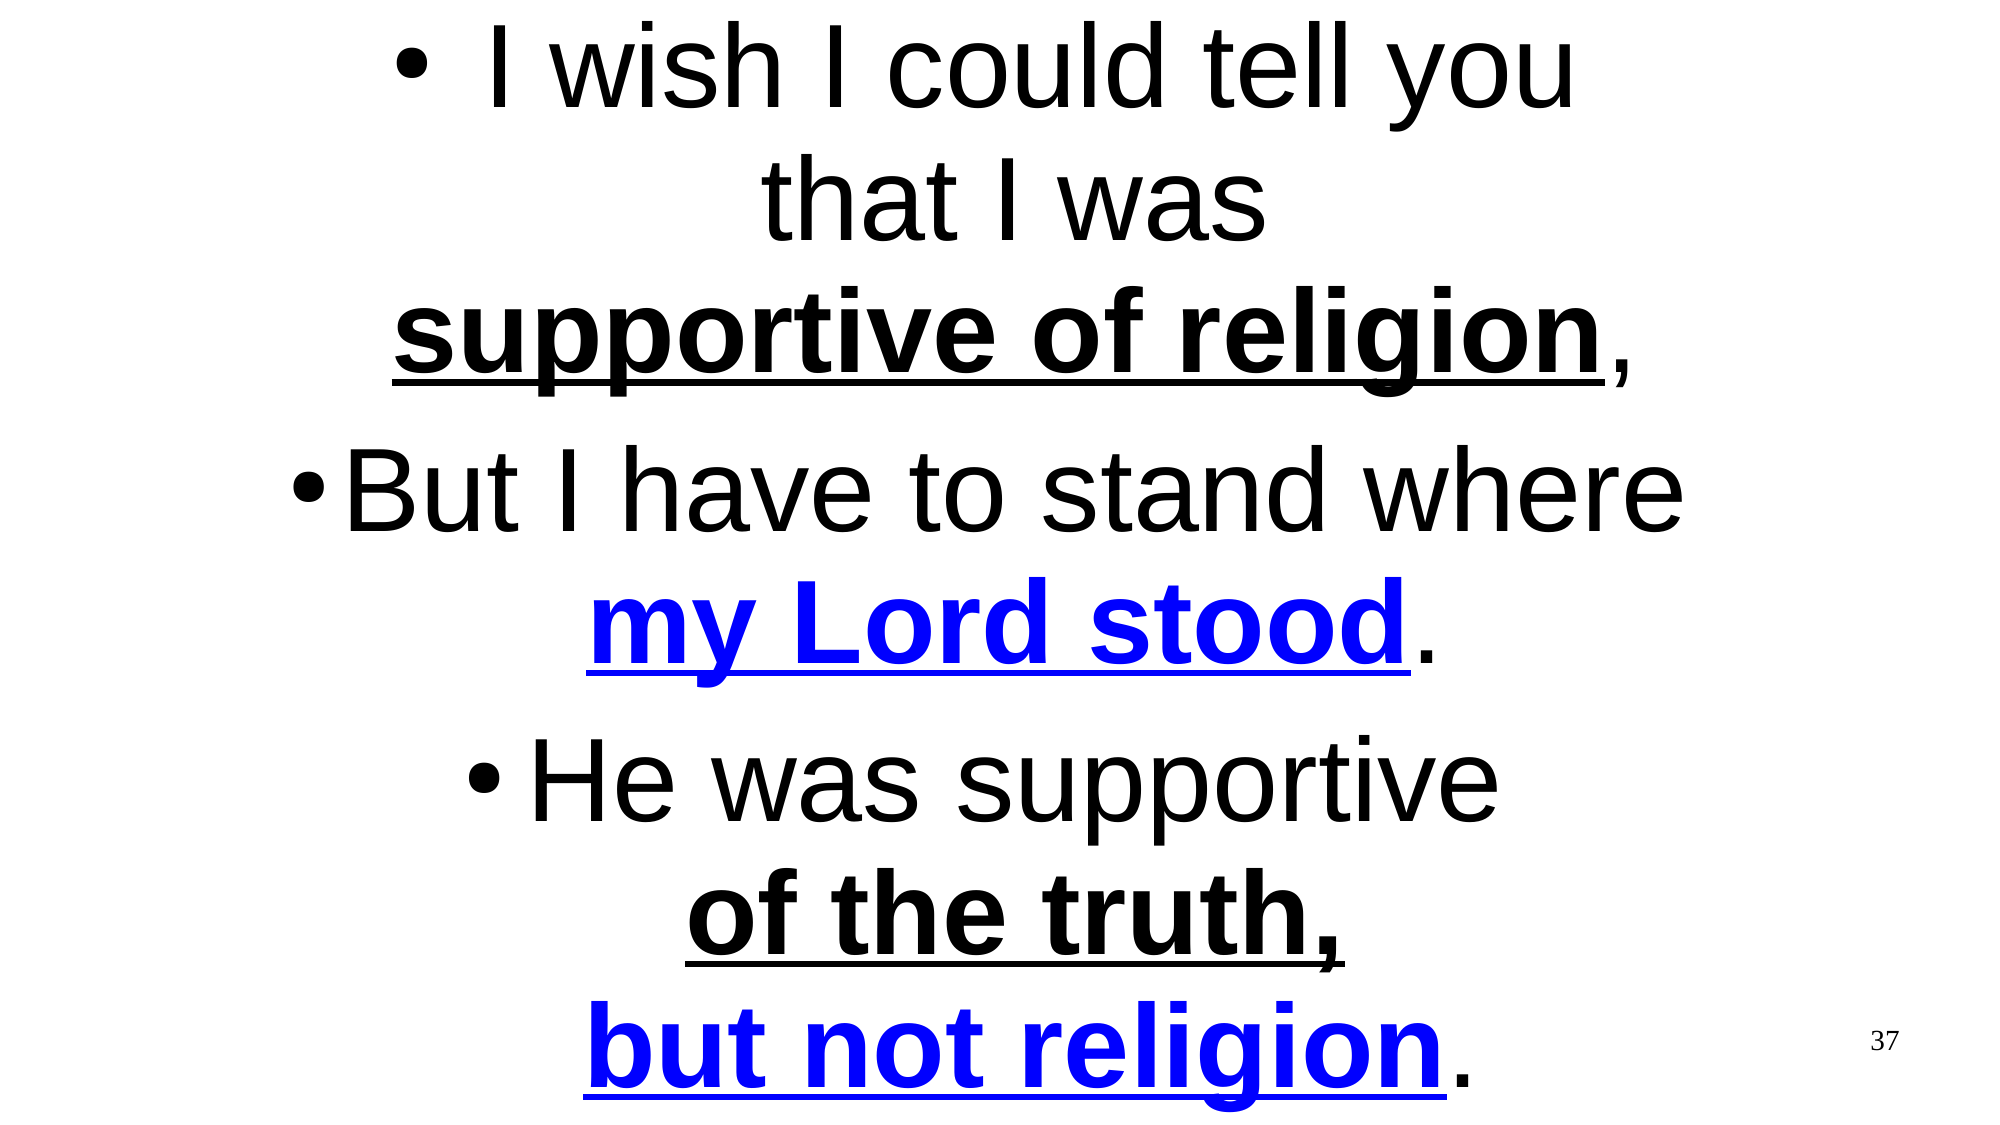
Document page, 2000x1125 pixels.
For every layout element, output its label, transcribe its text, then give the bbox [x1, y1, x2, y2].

list I wish I could tell you that I was supportive of religion, But I have to stand where my Lord stood. He was supportive of the truth, but not religion. [0, 0, 1996, 1123]
